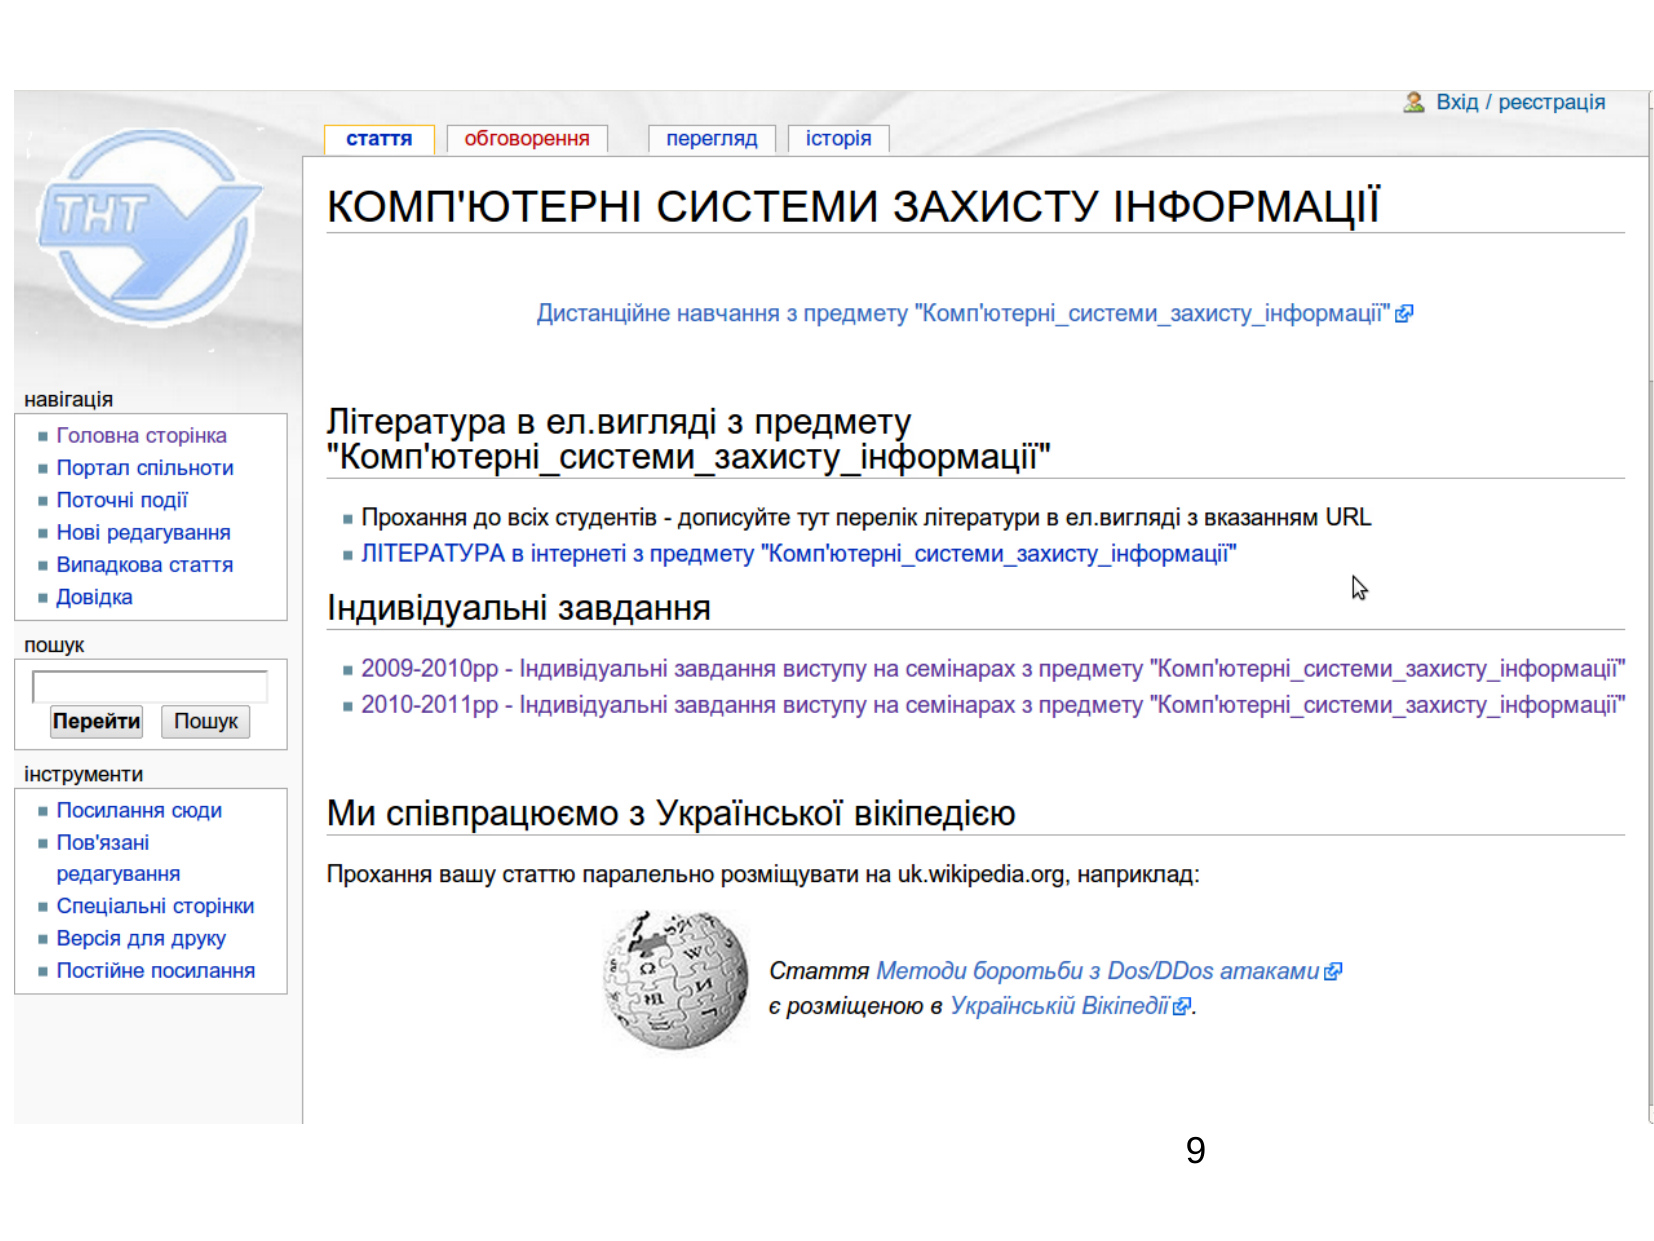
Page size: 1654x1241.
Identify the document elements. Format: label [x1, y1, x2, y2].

picture [14, 90, 1654, 1124]
